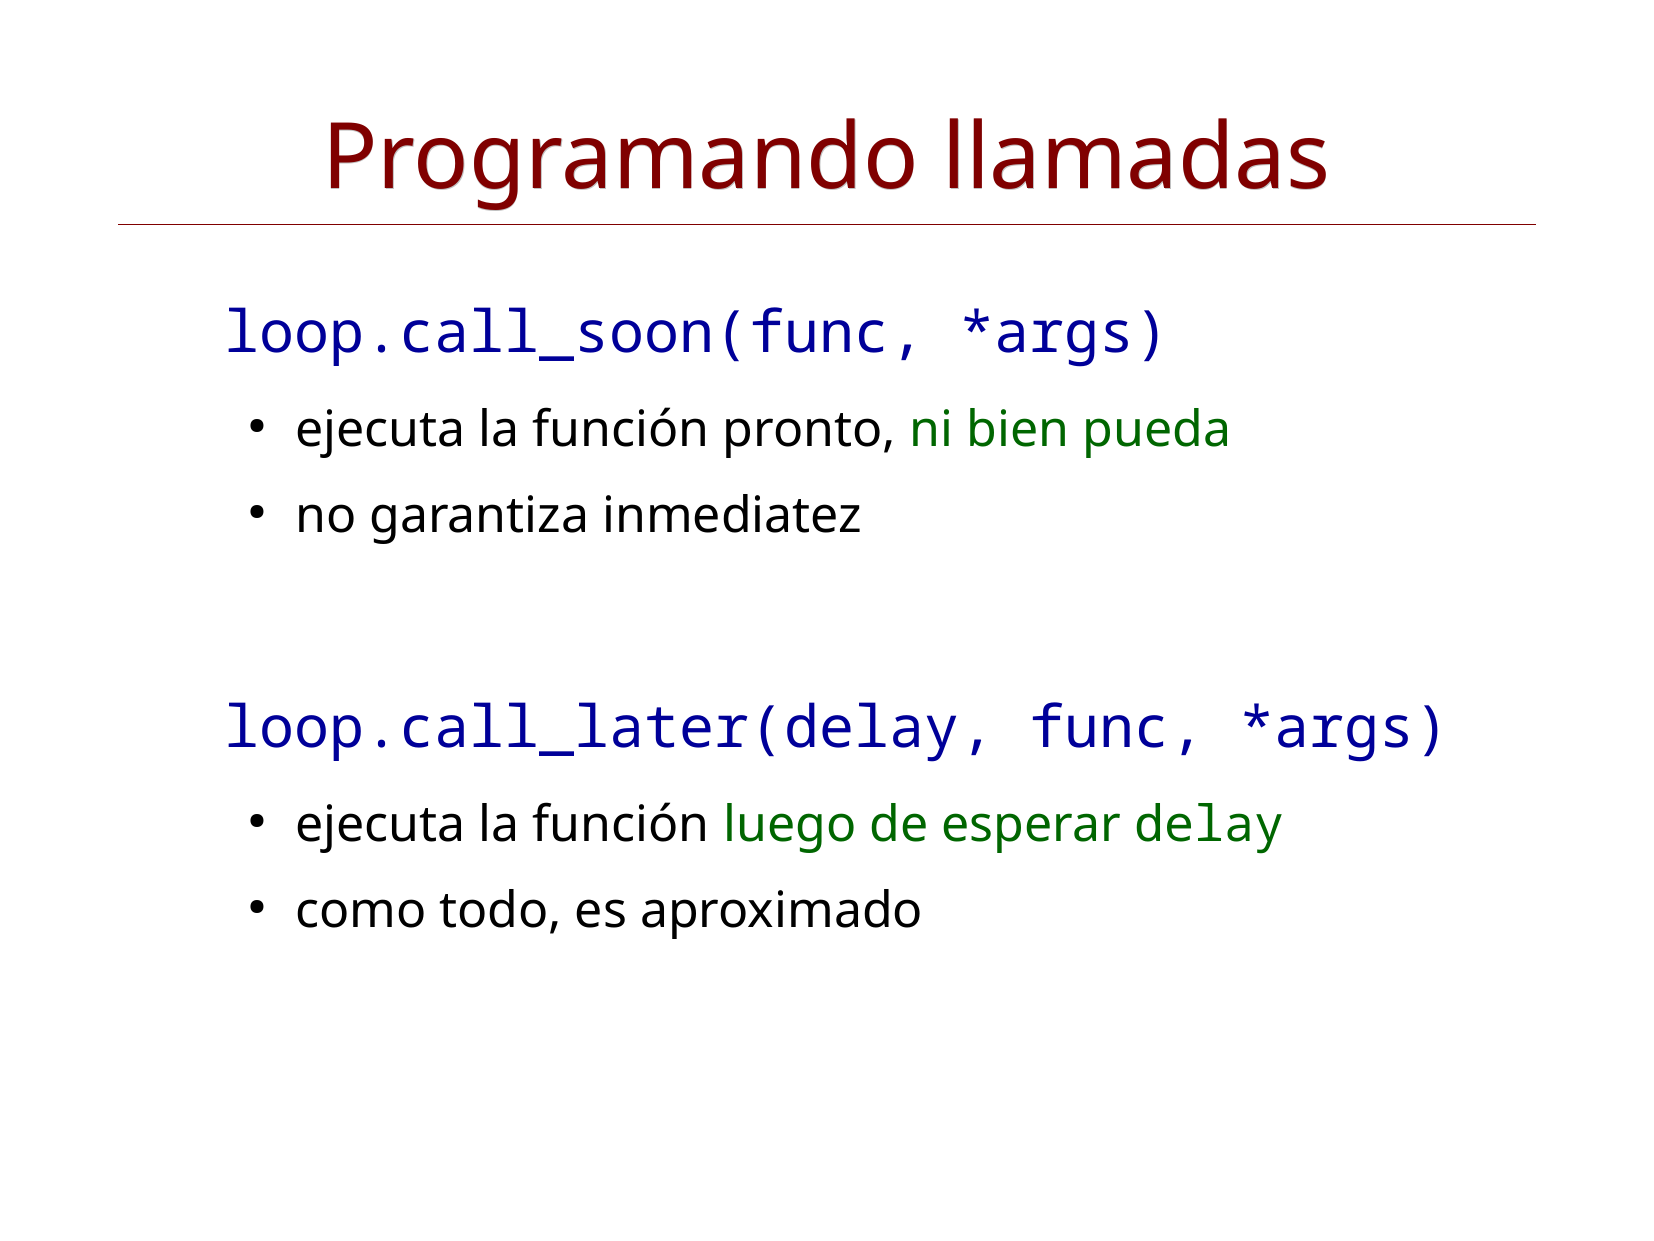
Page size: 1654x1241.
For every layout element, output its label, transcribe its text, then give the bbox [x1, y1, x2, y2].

list loop.call_soon(func, *args) ejecuta la función pronto, ni bien pueda no garantiza inmediatez loop.call_later(delay, func, *args) ejecuta la función luego de esperar delay como todo, es aproximado [82, 290, 1571, 1010]
title Programando llamadas [82, 49, 1571, 257]
